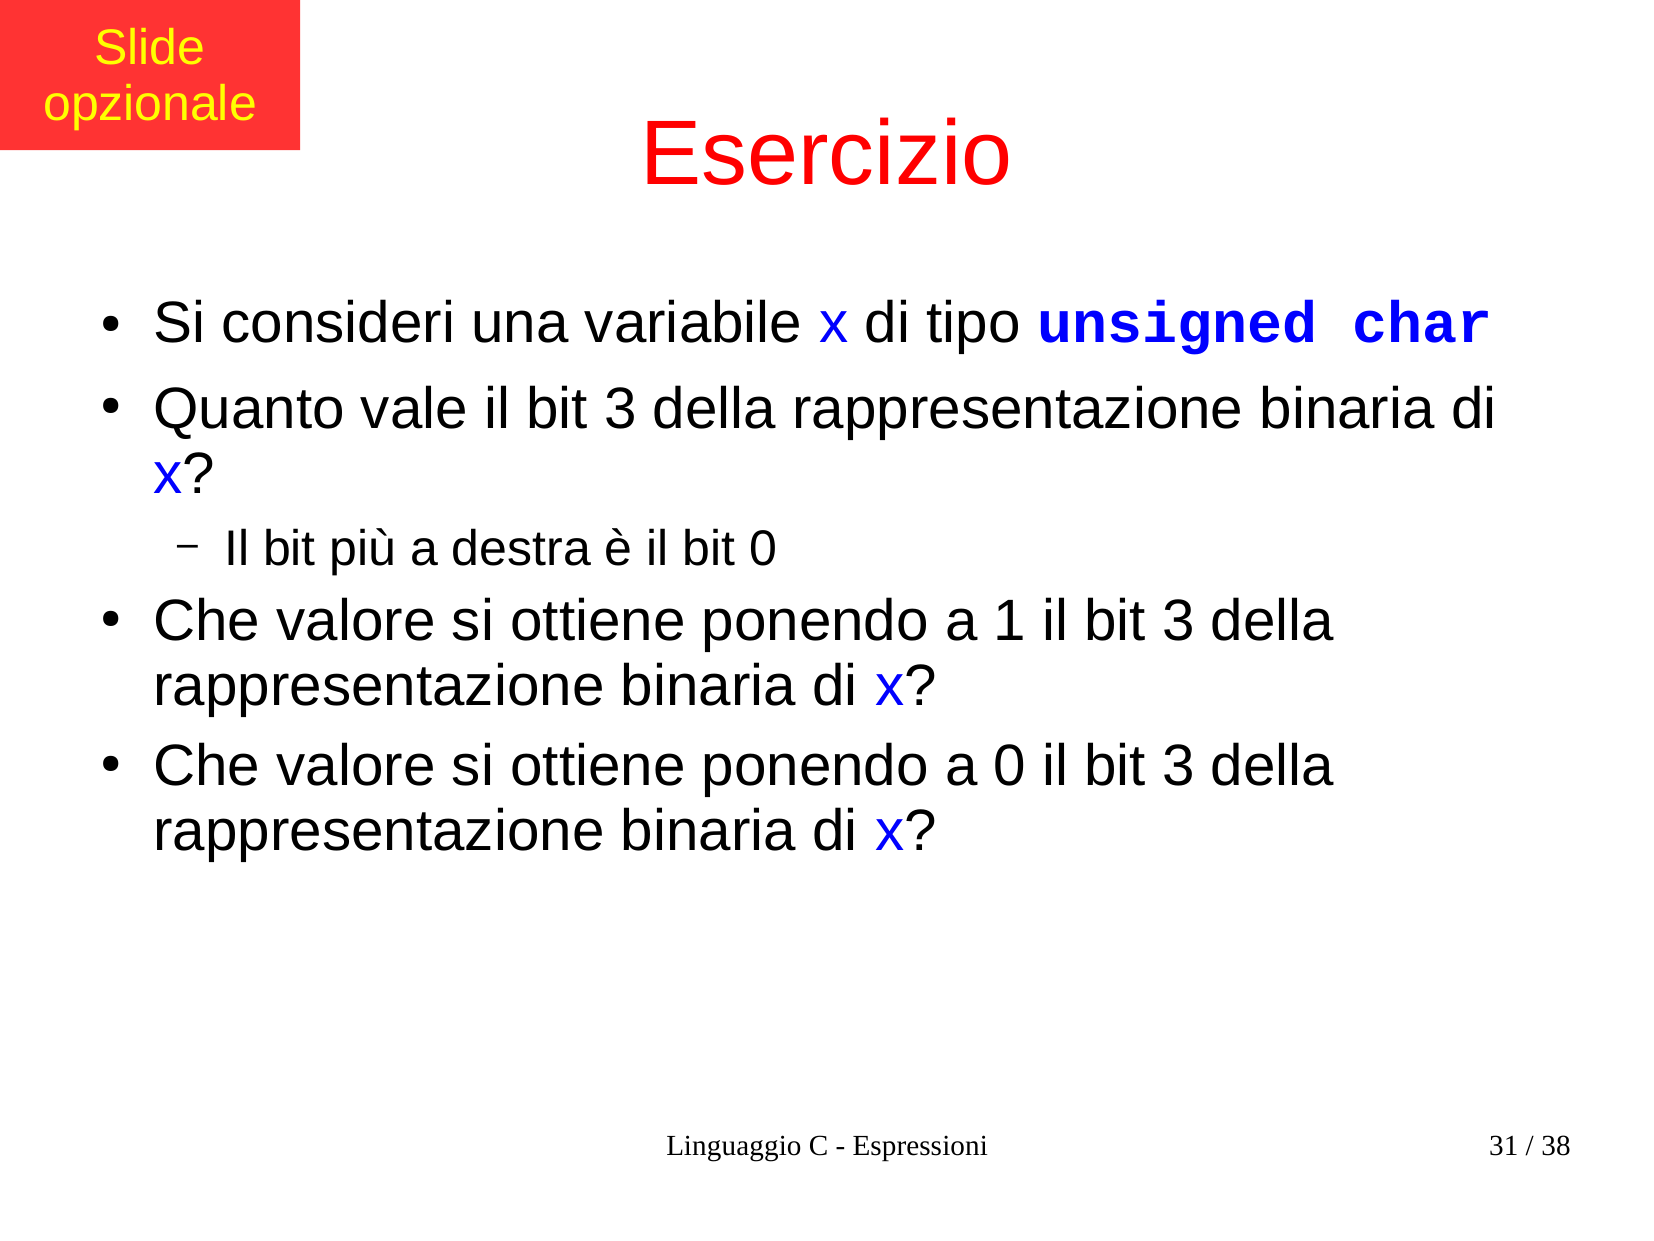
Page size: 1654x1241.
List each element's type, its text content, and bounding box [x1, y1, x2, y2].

title Esercizio [82, 49, 1571, 257]
text_box Slide opzionale [0, 0, 301, 151]
list Si consideri una variabile x di tipo unsigned char Quanto vale il bit 3 della rappresentazione binaria di x? Il bit più a destra è il bit 0 Che valore si ottiene ponendo a 1 il bit 3 della rappresentazione binaria di x? Che valore si ottiene ponendo a 0 il bit 3 della rappresentazione binaria di x? [82, 290, 1571, 1109]
